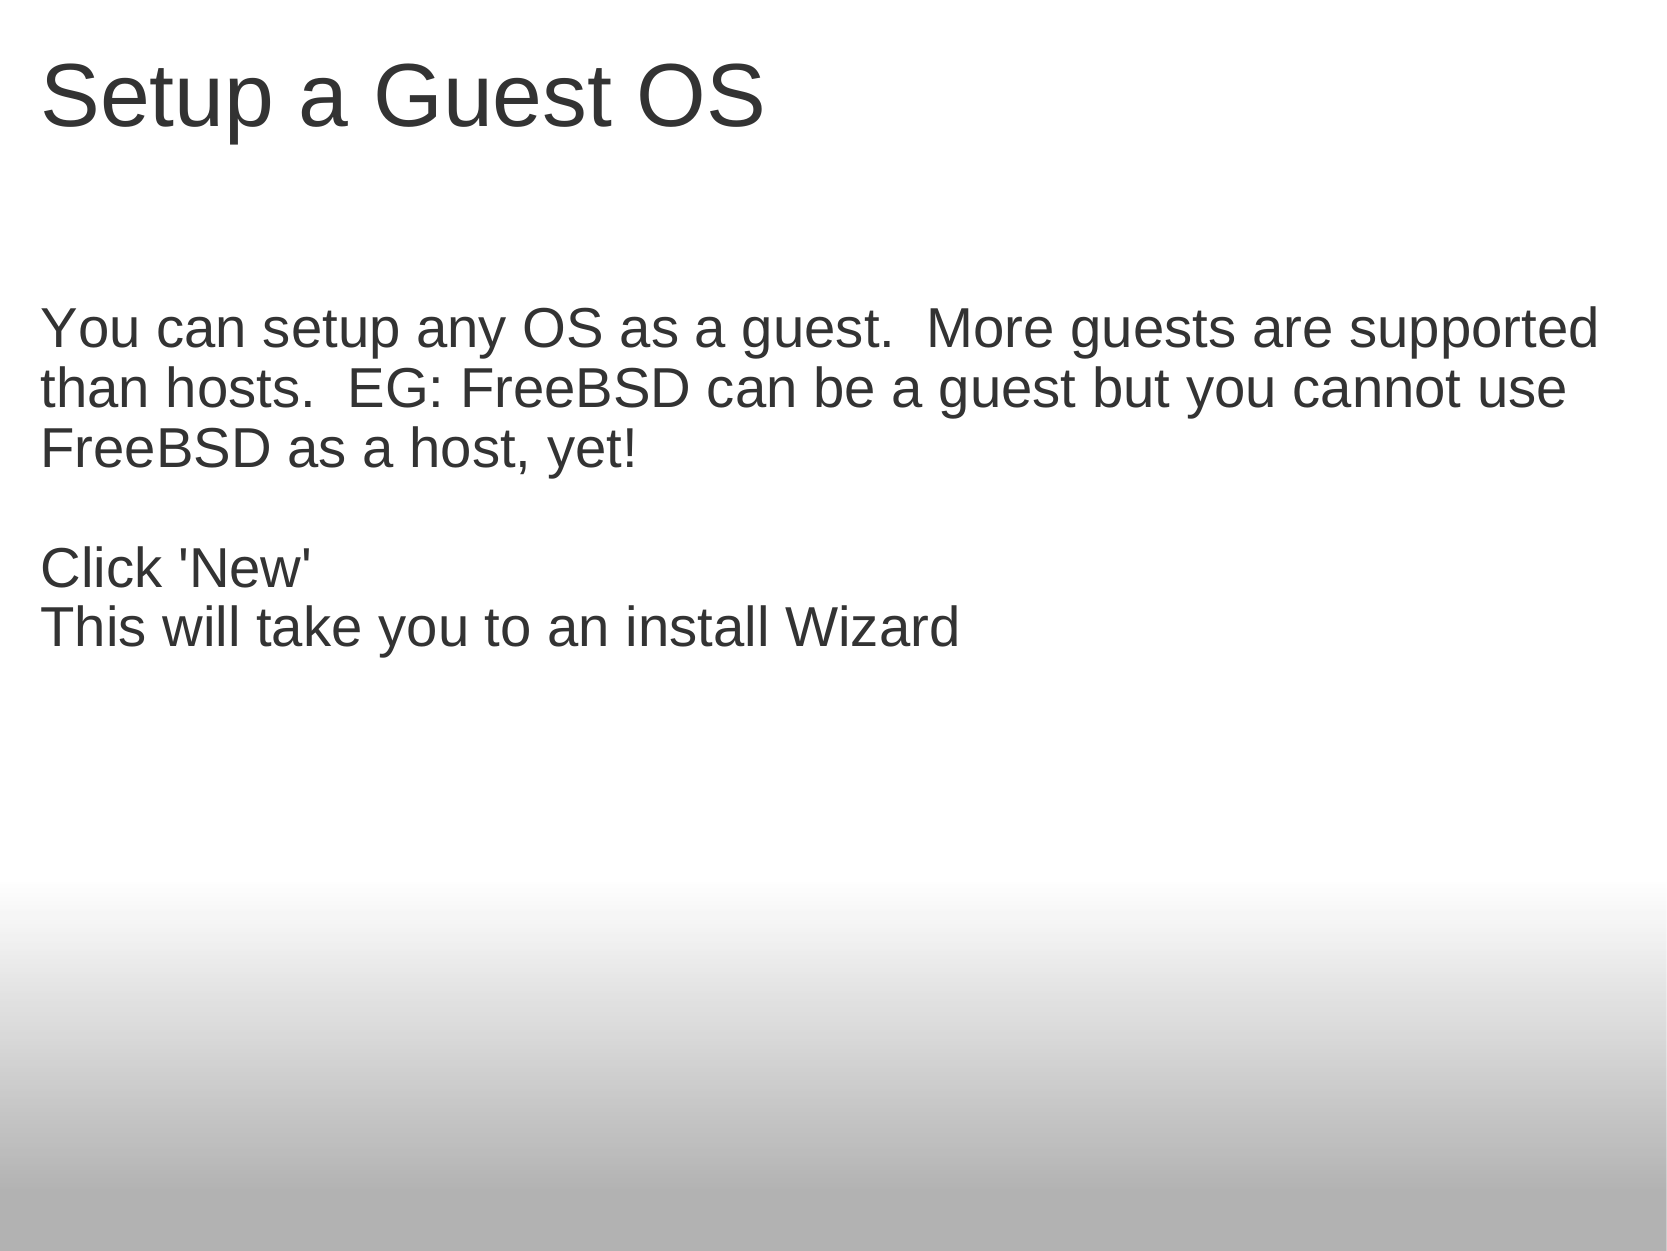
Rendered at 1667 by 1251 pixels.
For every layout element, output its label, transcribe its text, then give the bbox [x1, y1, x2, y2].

picture [0, 0, 1667, 1251]
title Setup a Guest OS [40, 50, 1627, 201]
list You can setup any OS as a guest. More guests are supported than hosts. EG: FreeBSD can be a guest but you cannot use FreeBSD as a host, yet! Click 'New' This will take you to an install Wizard [40, 300, 1627, 1201]
